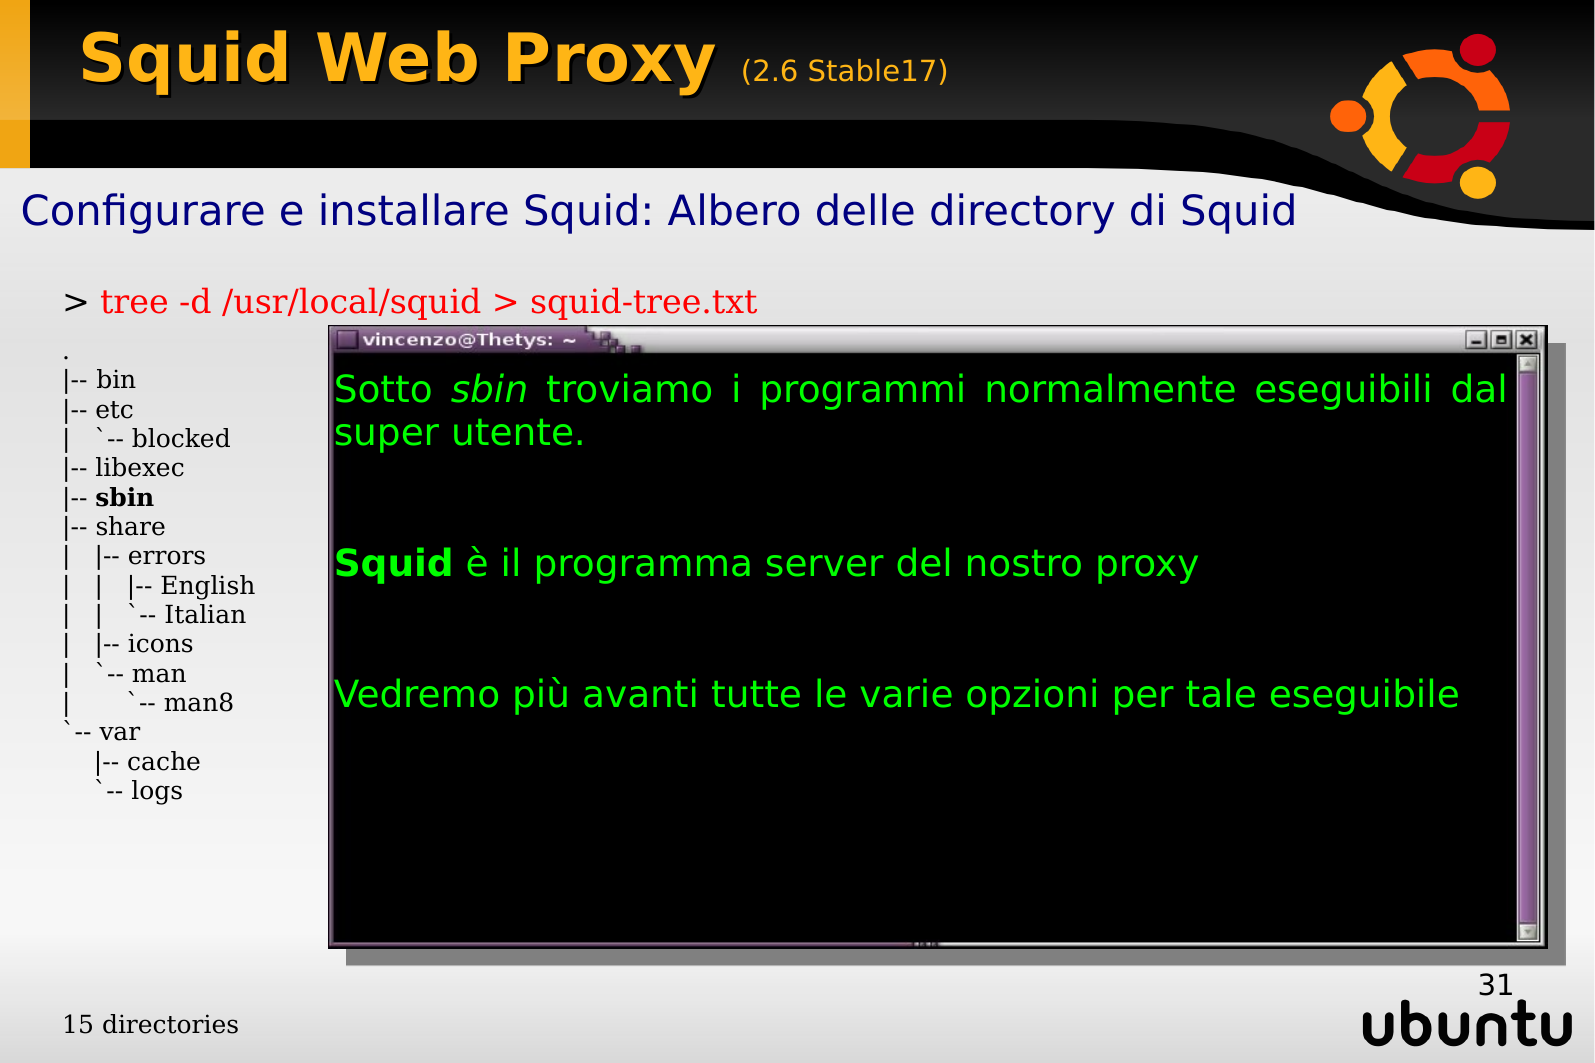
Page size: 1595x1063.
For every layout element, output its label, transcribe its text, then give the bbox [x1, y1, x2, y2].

text_box Squid Web Proxy (2.6 Stable17) [23, 11, 1004, 105]
picture [0, 0, 1595, 1063]
text_box Sotto sbin troviamo i programmi normalmente eseguibili dal super utente. Squid è il programma server del nostro proxy Vedremo più avanti tutte le varie opzioni per tale eseguibile [330, 360, 1512, 981]
text_box > tree -d /usr/local/squid > squid-tree.txt . |-- bin |-- etc | `-- blocked |-- libexec |-- sbin |-- share | |-- errors | | |-- English | | `-- Italian | |-- icons | `-- man | `-- man8 `-- var |-- cache `-- logs 15 directories [59, 256, 1536, 1028]
text_box Configurare e installare Squid: Albero delle directory di Squid [17, 178, 1554, 243]
